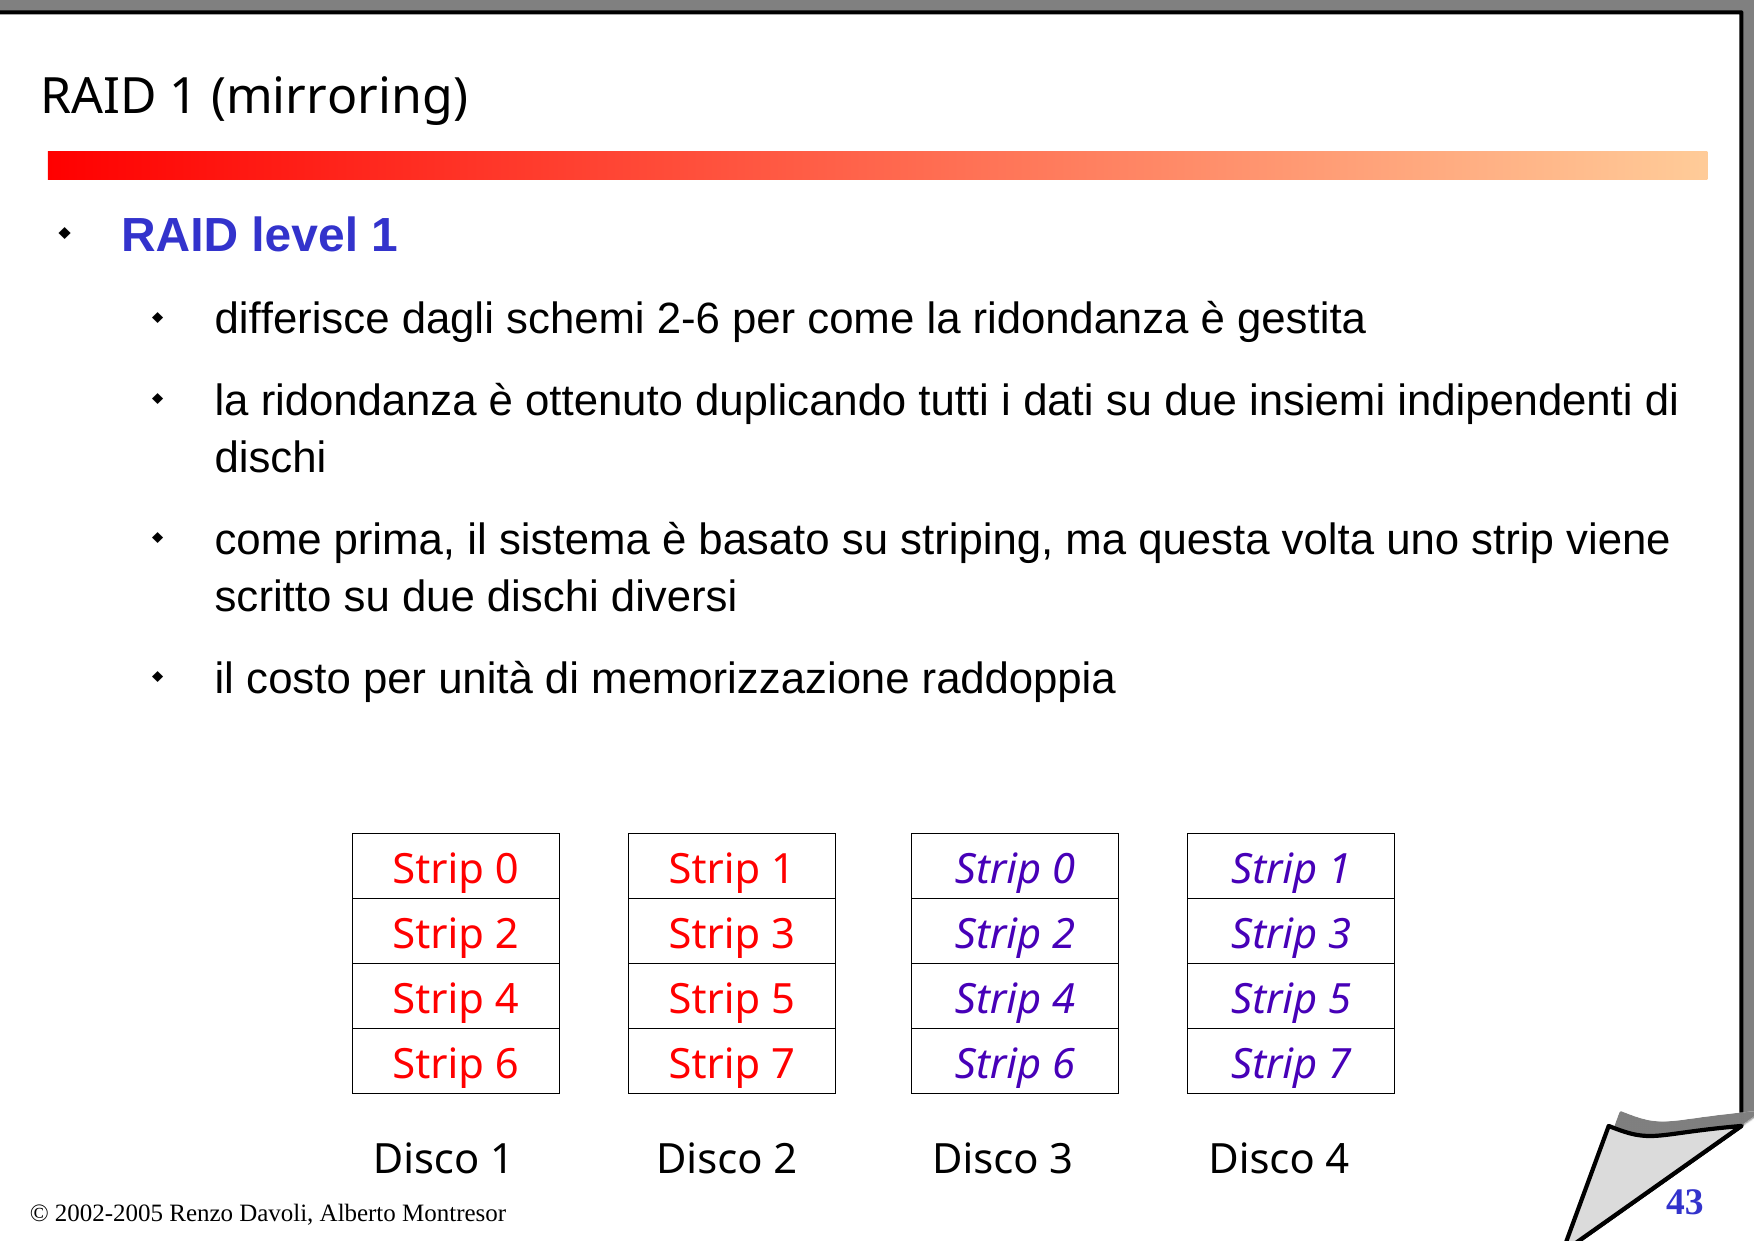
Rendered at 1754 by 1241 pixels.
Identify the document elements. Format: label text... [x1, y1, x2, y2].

text_box Strip 5 [628, 963, 836, 1028]
text_box Disco 4 [1208, 1126, 1377, 1191]
text_box Strip 3 [1187, 898, 1395, 963]
text_box Strip 2 [911, 898, 1119, 963]
text_box Strip 3 [628, 898, 836, 963]
text_box Strip 7 [628, 1028, 836, 1094]
text_box Strip 6 [911, 1028, 1119, 1094]
list RAID level 1 differisce dagli schemi 2-6 per come la ridondanza è gestita la ridondanza è ottenuto duplicando tutti i dati su due insiemi indipendenti di dischi come prima, il sistema è basato su striping, ma questa volta uno strip viene scritto su due dischi diversi il costo per unità di memorizzazione raddoppia [58, 206, 1696, 815]
text_box Strip 4 [352, 963, 560, 1028]
text_box Strip 0 [911, 833, 1119, 898]
text_box Strip 0 [352, 833, 560, 898]
text_box Strip 2 [352, 898, 560, 963]
text_box Disco 2 [655, 1126, 825, 1191]
text_box Strip 5 [1187, 963, 1395, 1028]
text_box Strip 1 [628, 833, 836, 898]
text_box Disco 3 [932, 1126, 1101, 1191]
title RAID 1 (mirroring) [40, 49, 1714, 144]
text_box Strip 4 [911, 963, 1119, 1028]
text_box Strip 1 [1187, 833, 1395, 898]
text_box Strip 7 [1187, 1028, 1395, 1094]
text_box Strip 6 [352, 1028, 560, 1094]
text_box Disco 1 [372, 1126, 534, 1191]
